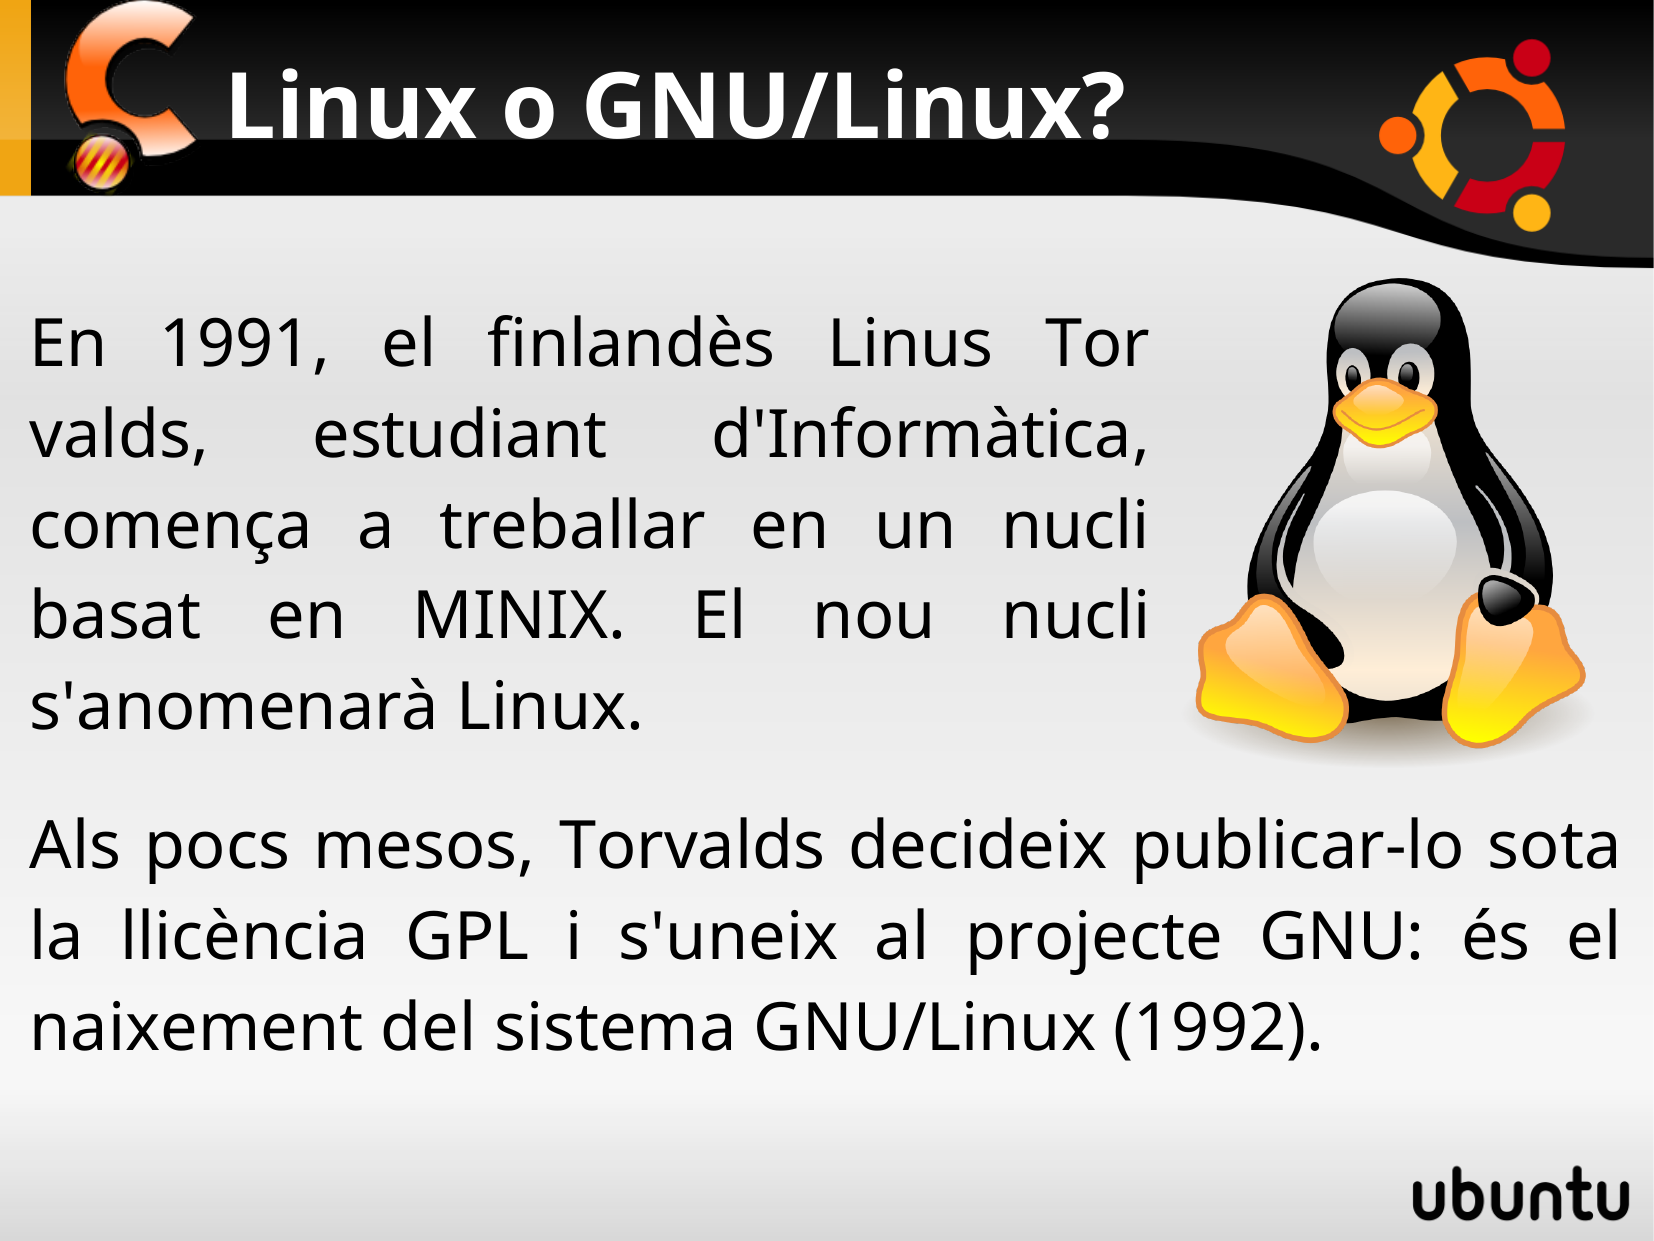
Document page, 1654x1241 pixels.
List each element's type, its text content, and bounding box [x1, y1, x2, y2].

text_box En 1991, el finlandès Linus Tor­valds, estudiant d'Informàtica, comença a treballar en un nucli basat en MINIX. El nou nucli s'anomenarà Linux. [29, 295, 1152, 685]
title Linux o GNU/Linux? [76, 0, 1565, 208]
picture [0, 0, 1654, 1241]
text_box Als pocs mesos, Torvalds decideix publicar-lo sota la llicència GPL i s'uneix al projecte GNU: és el naixement del sistema GNU/Linux (1992). [29, 797, 1625, 1182]
